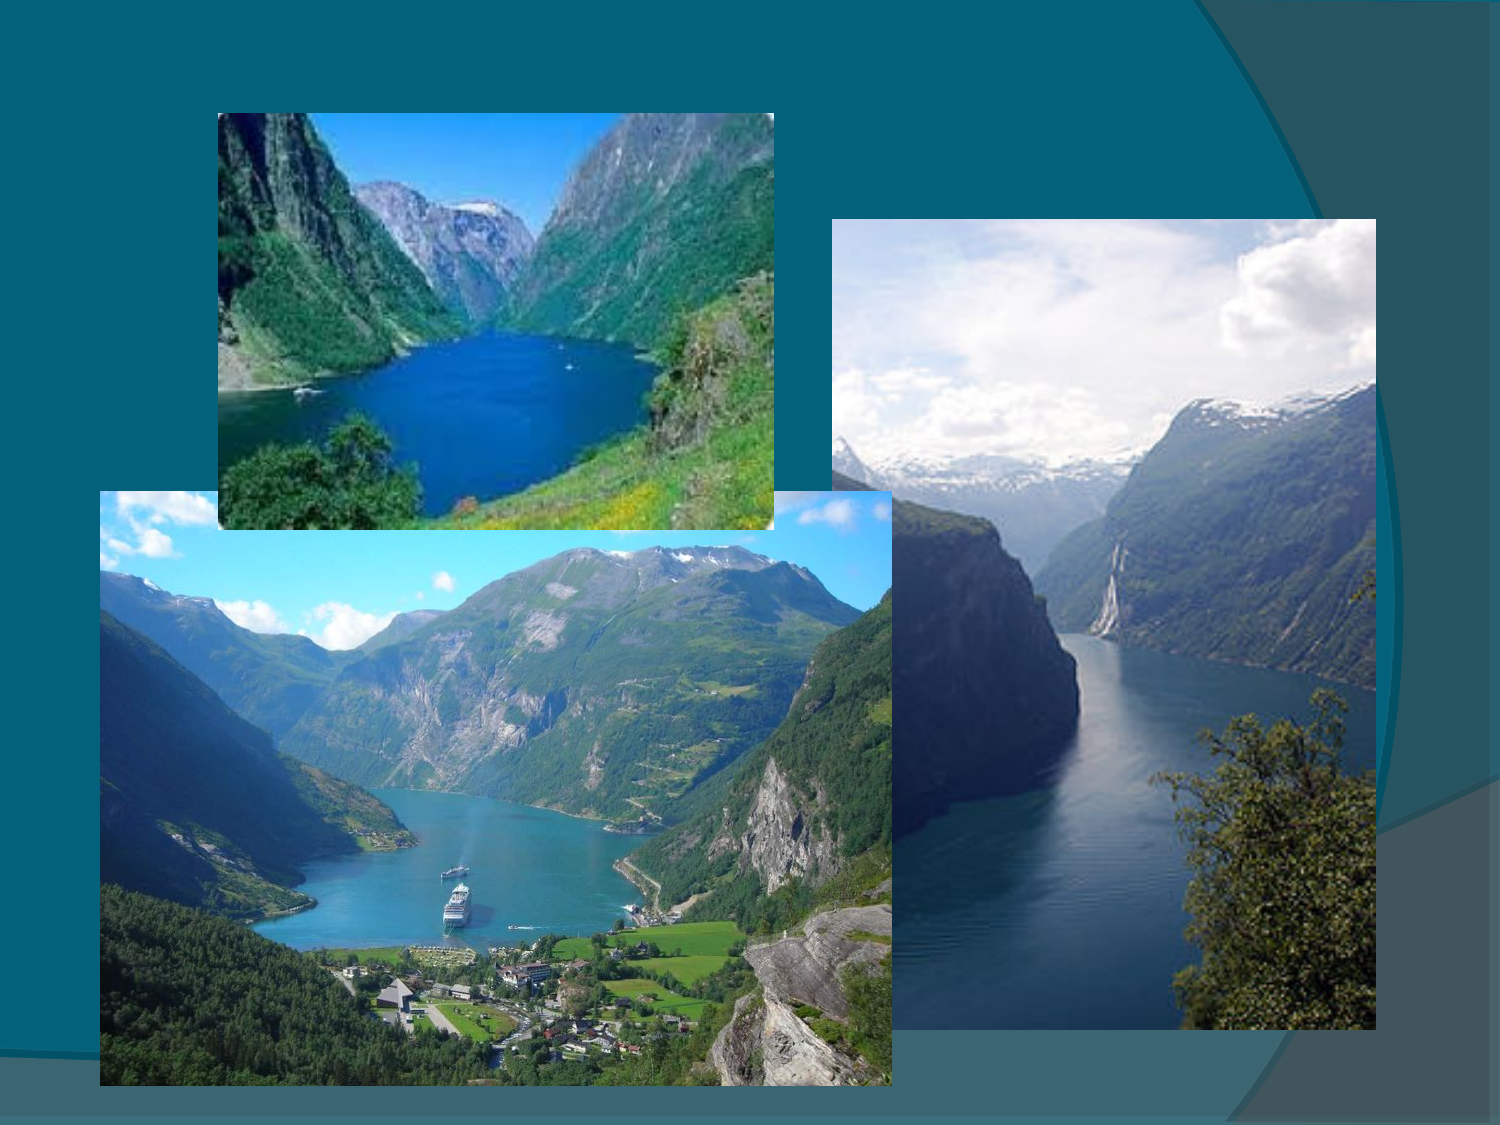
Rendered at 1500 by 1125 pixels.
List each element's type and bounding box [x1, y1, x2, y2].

picture [100, 114, 1376, 1086]
